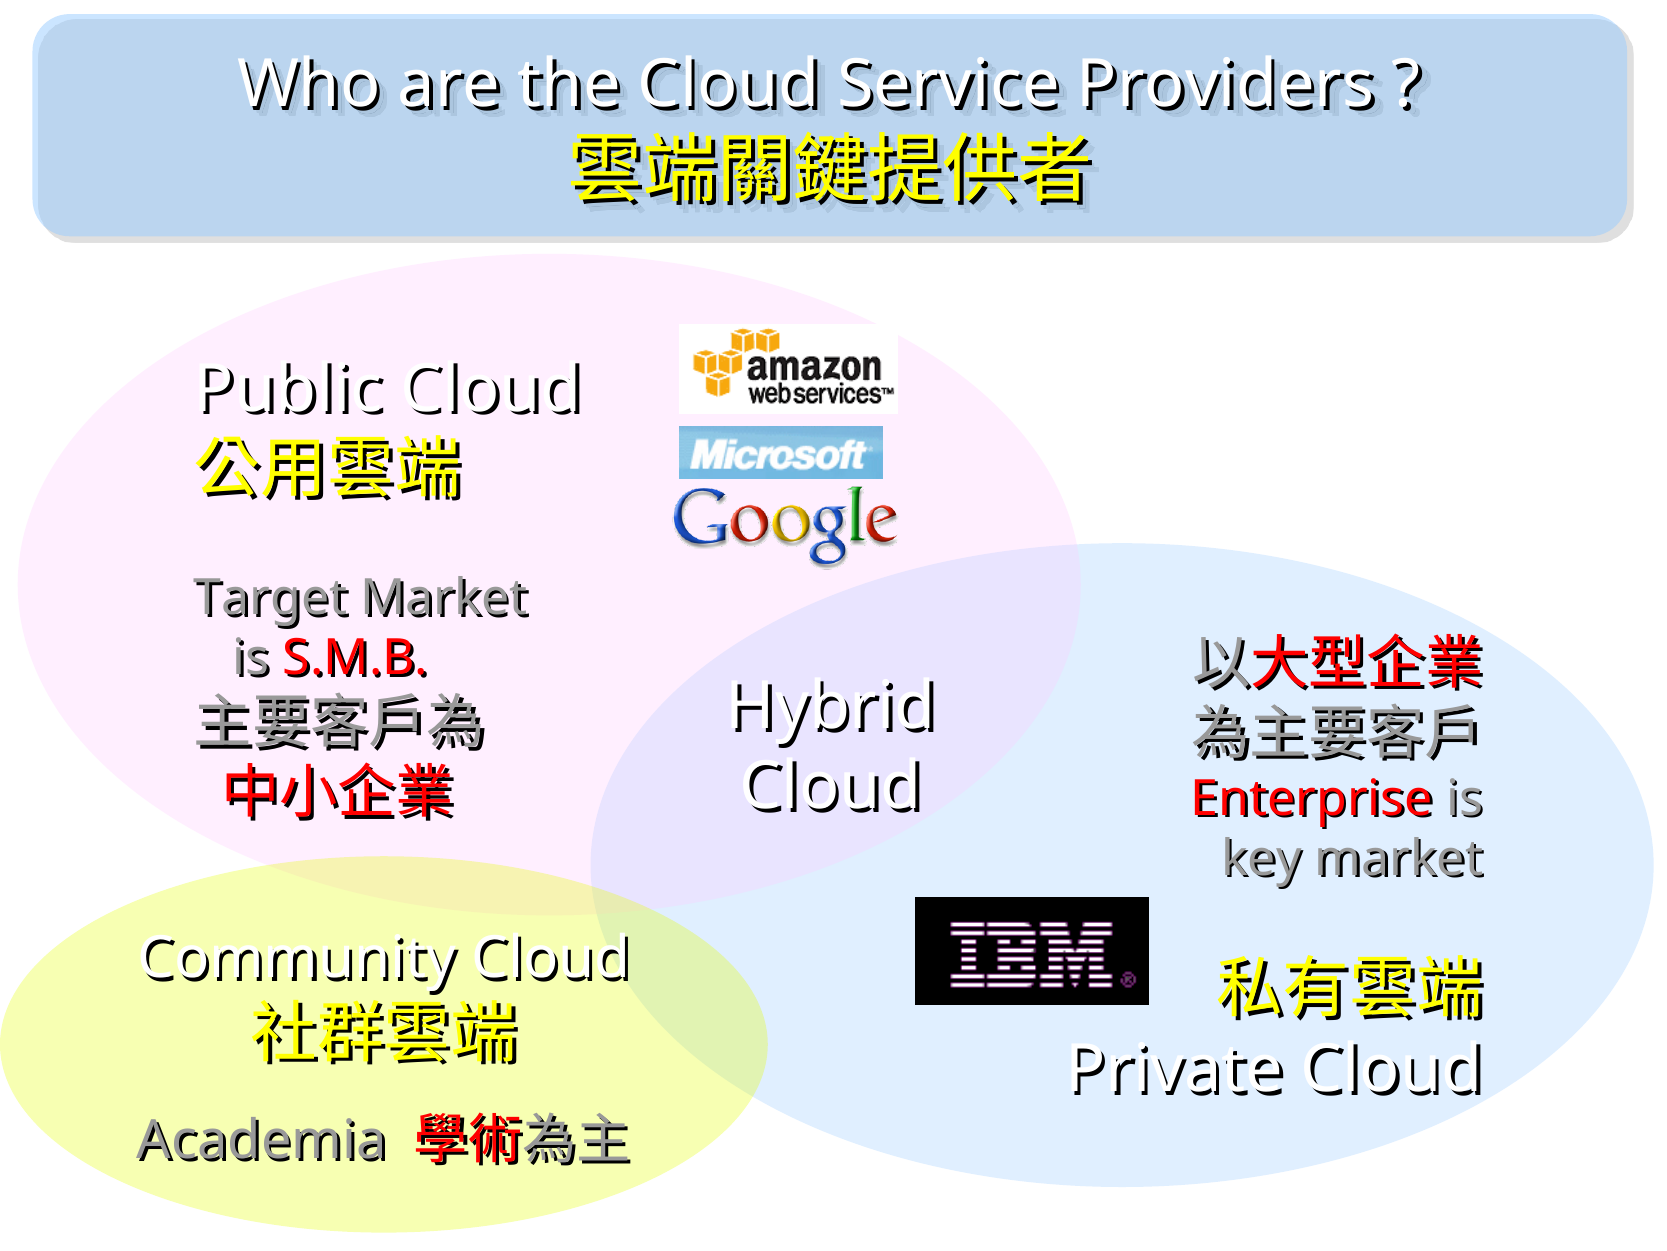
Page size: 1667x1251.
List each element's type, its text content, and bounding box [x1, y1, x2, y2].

text_box Hybrid Cloud [569, 654, 1093, 830]
text_box Public Cloud 公用雲端 Target Market is S.M.B. 主要客戶為 中小企業 [17, 253, 1081, 909]
picture [915, 897, 1149, 1005]
text_box 以大型企業 為主要客戶 Enterprise is key market 私有雲端 Private Cloud [653, 543, 1654, 1188]
text_box Who are the Cloud Service Providers ? 雲端關鍵提供者 [32, 14, 1628, 237]
picture [667, 484, 904, 571]
picture [679, 426, 883, 479]
text_box Community Cloud 社群雲端 Academia 學術為主 [0, 856, 768, 1233]
picture [679, 324, 898, 414]
